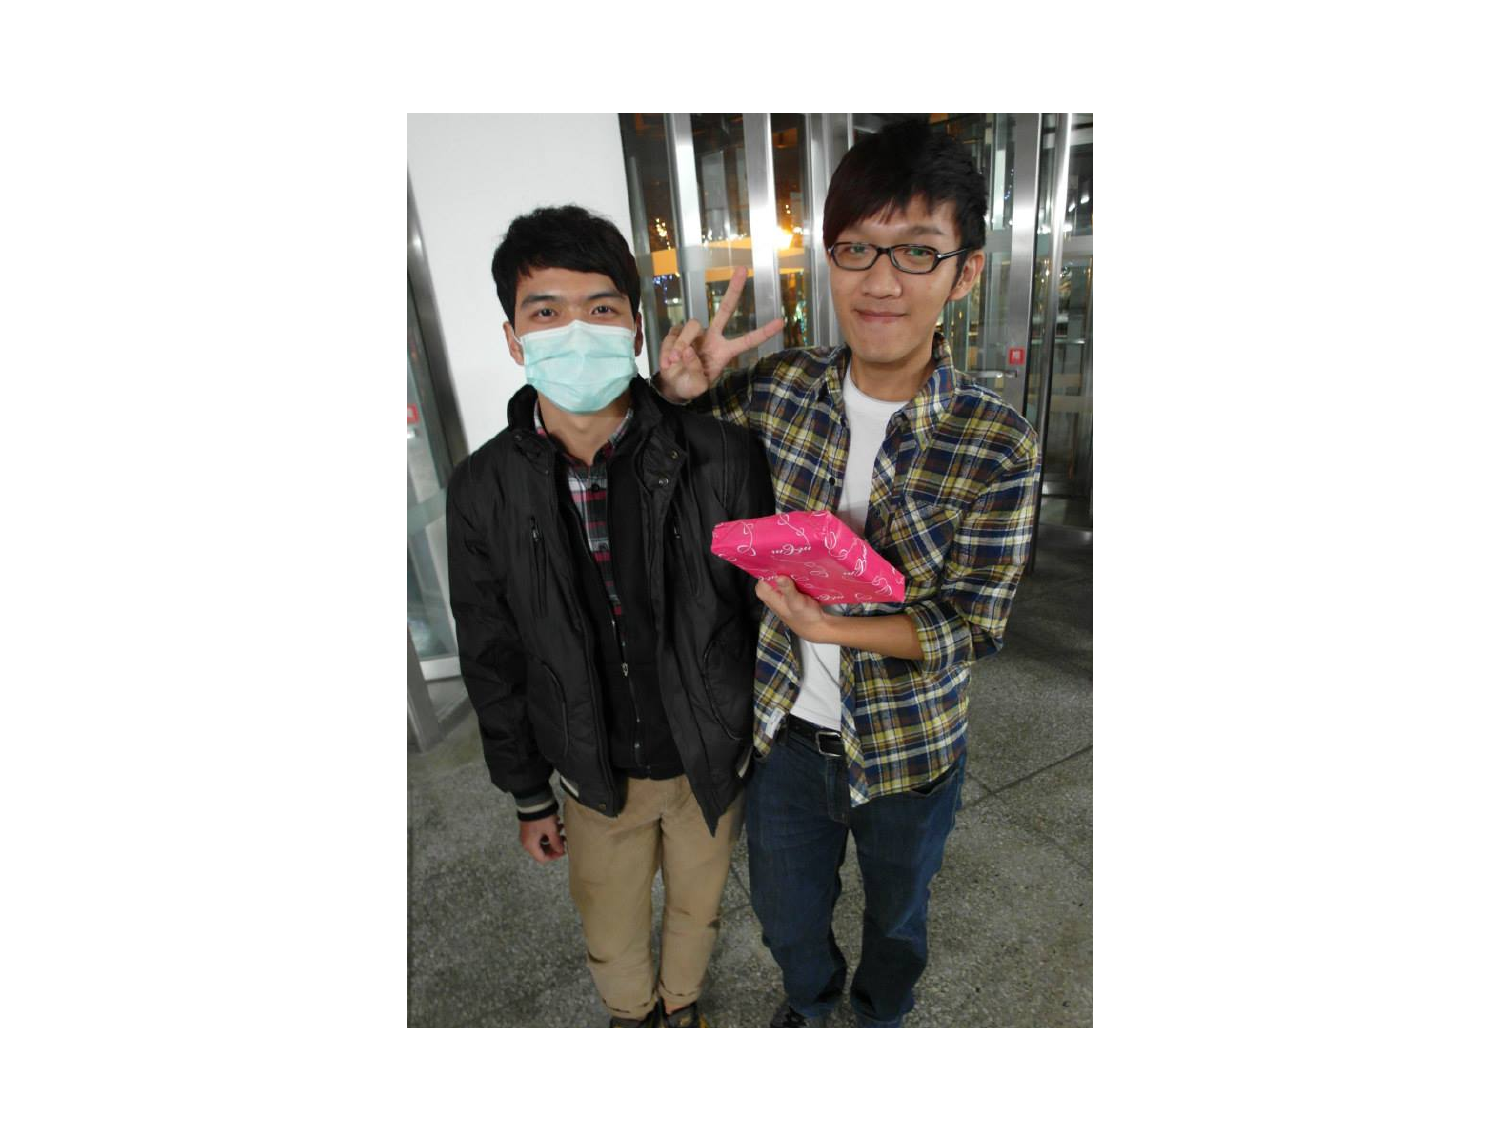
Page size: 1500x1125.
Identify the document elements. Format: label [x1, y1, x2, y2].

picture [407, 113, 1093, 1028]
